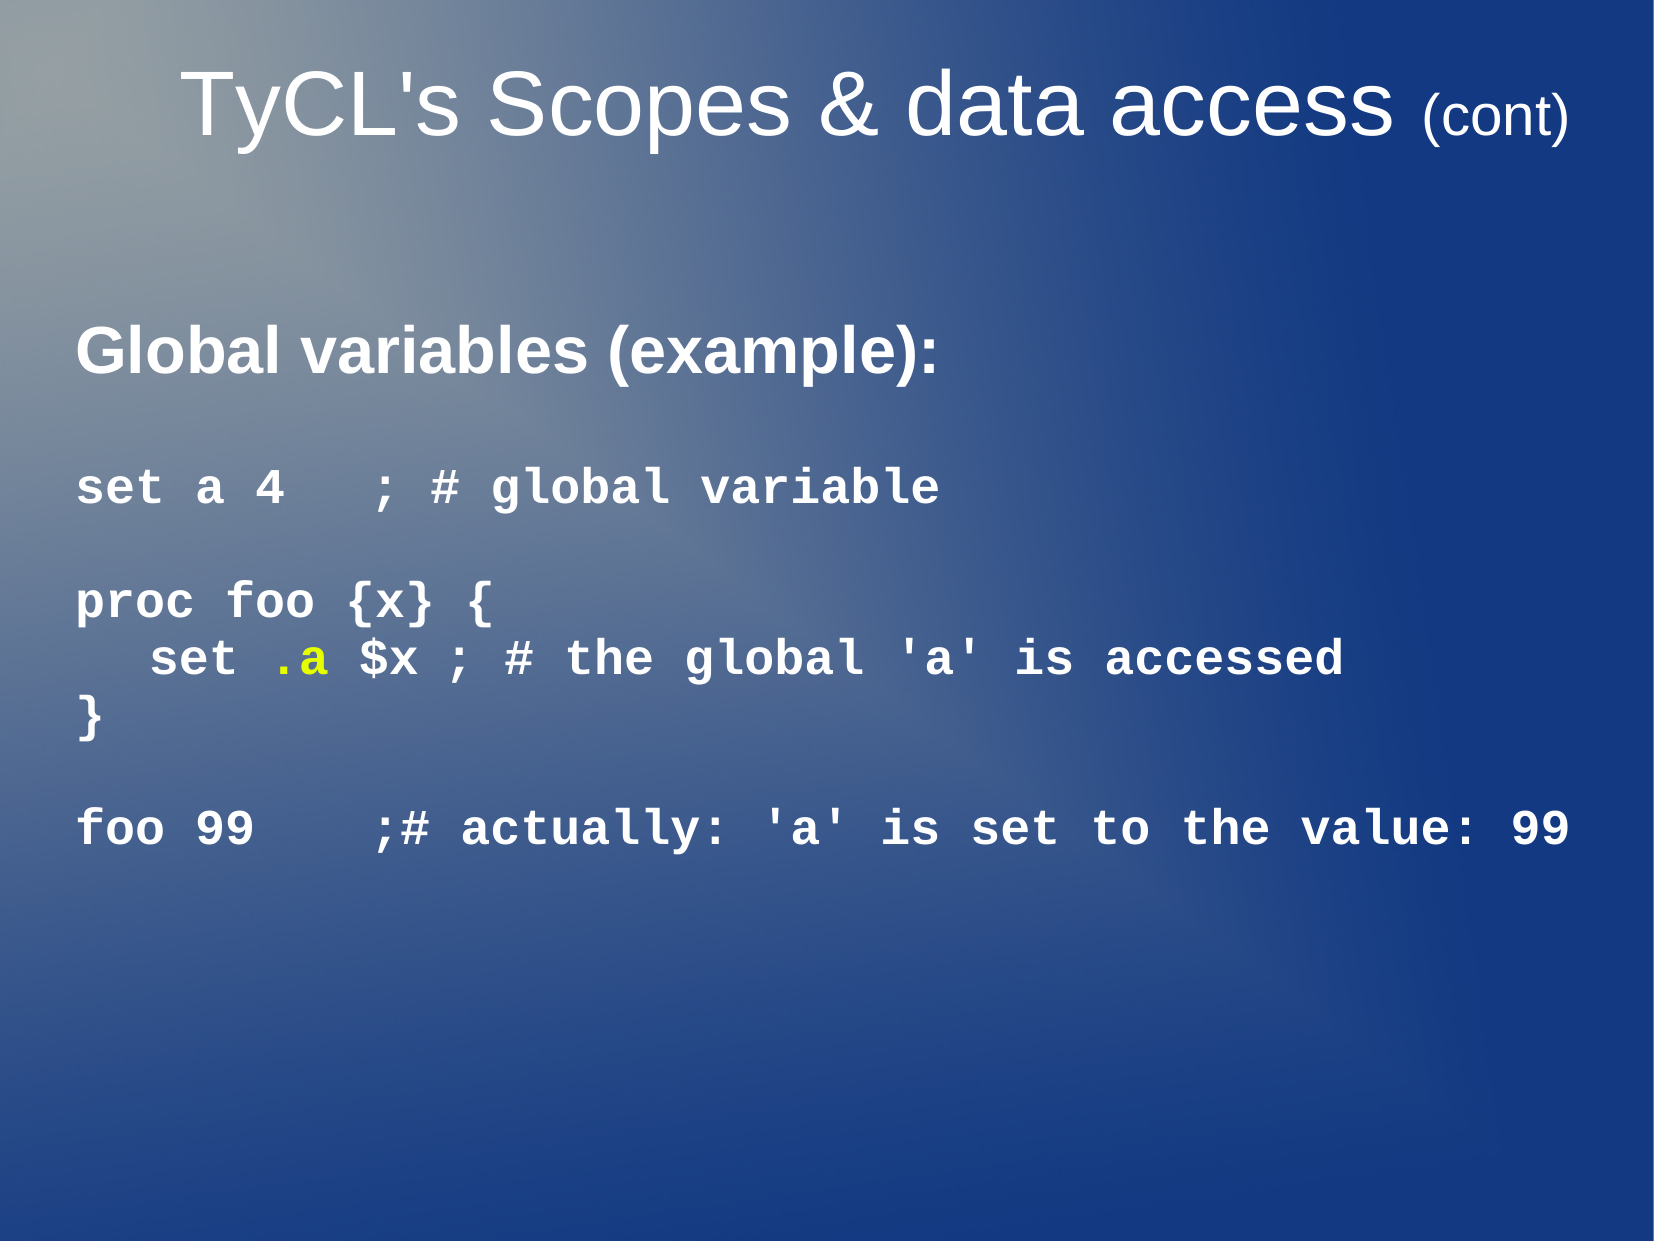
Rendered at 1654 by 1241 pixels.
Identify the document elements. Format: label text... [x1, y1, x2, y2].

subtitle Global variables (example): set a 4 ; # global variable proc foo {x} { set .a $x ; # the global 'a' is accessed } foo 99 ;# actually: 'a' is set to the value: 99 [75, 297, 1576, 1102]
picture [0, 0, 1654, 1241]
title TyCL's Scopes & data access (cont) [82, 52, 1571, 155]
